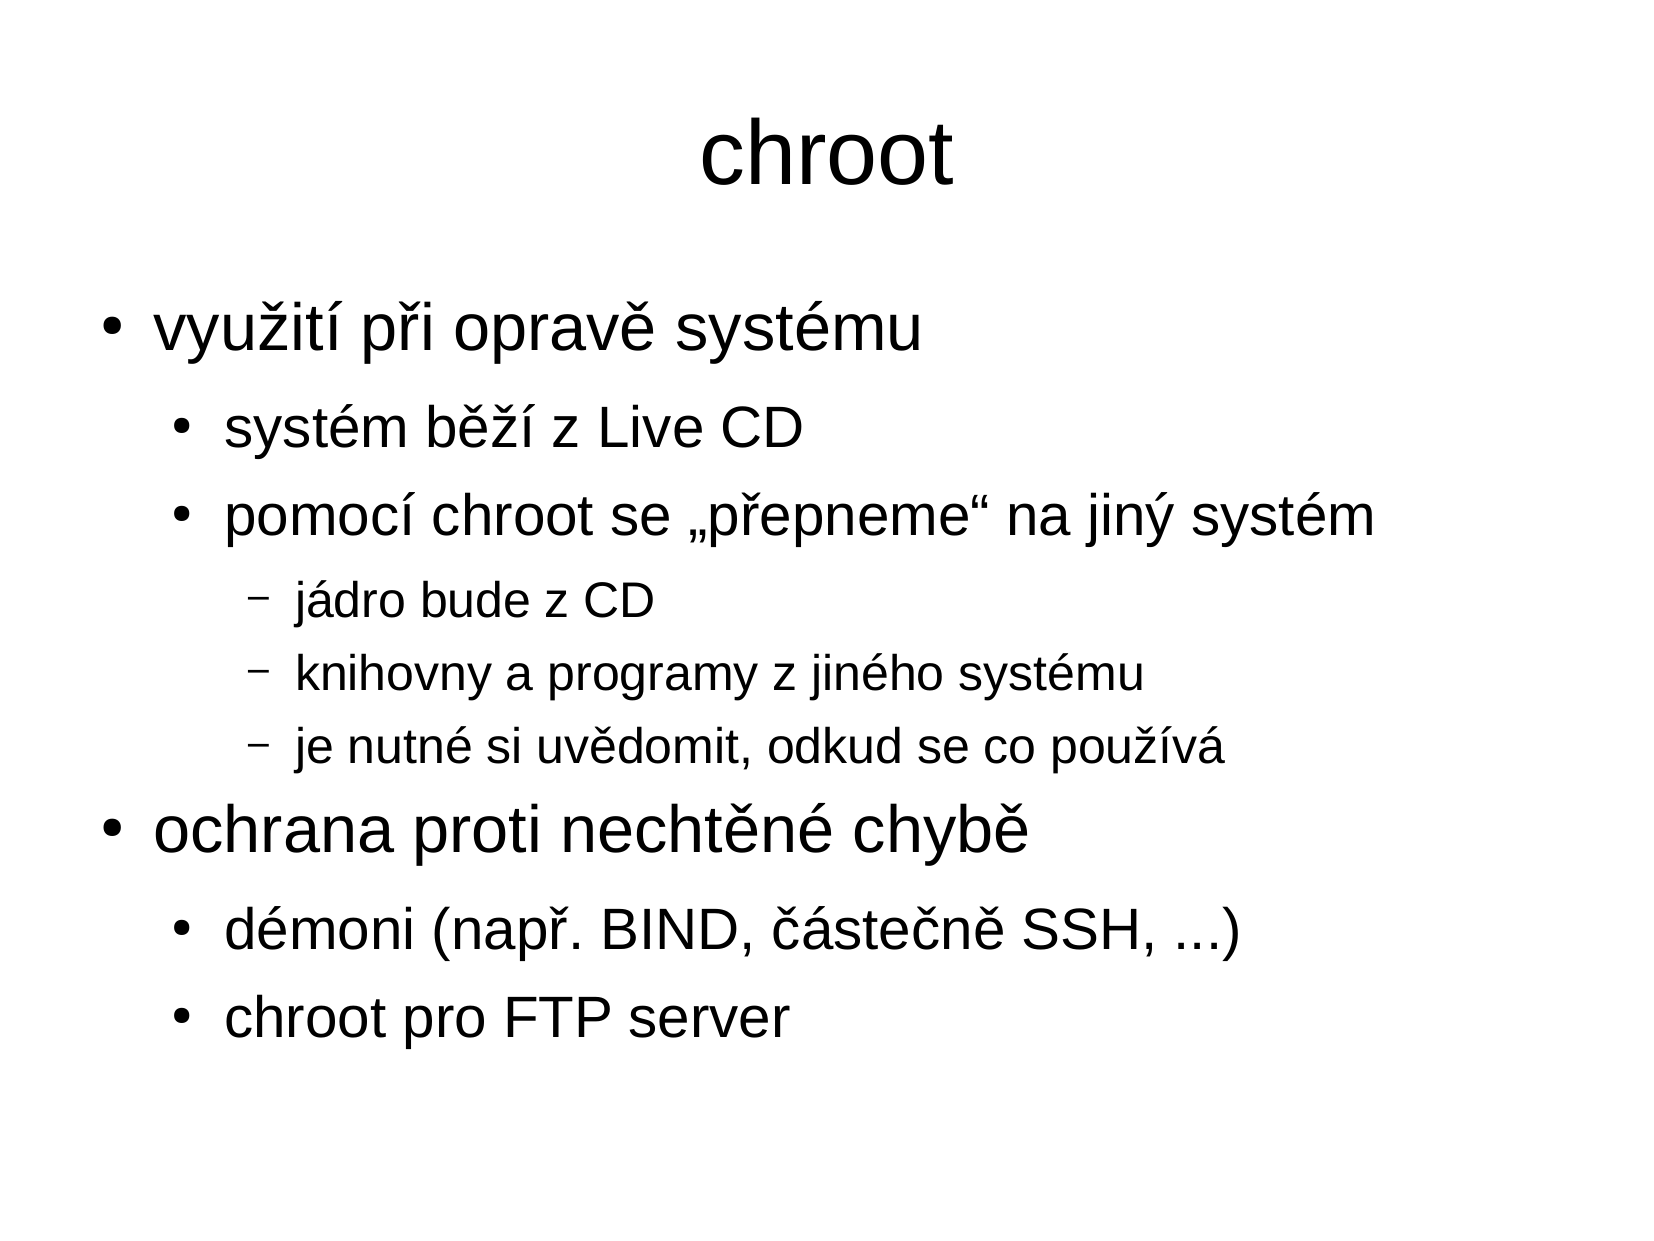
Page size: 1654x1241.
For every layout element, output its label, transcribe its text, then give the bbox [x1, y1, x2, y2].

title chroot [82, 49, 1571, 257]
list využití při opravě systému systém běží z Live CD pomocí chroot se „přepneme“ na jiný systém jádro bude z CD knihovny a programy z jiného systému je nutné si uvědomit, odkud se co používá ochrana proti nechtěné chybě démoni (např. BIND, částečně SSH, ...) chroot pro FTP server [82, 290, 1571, 1109]
